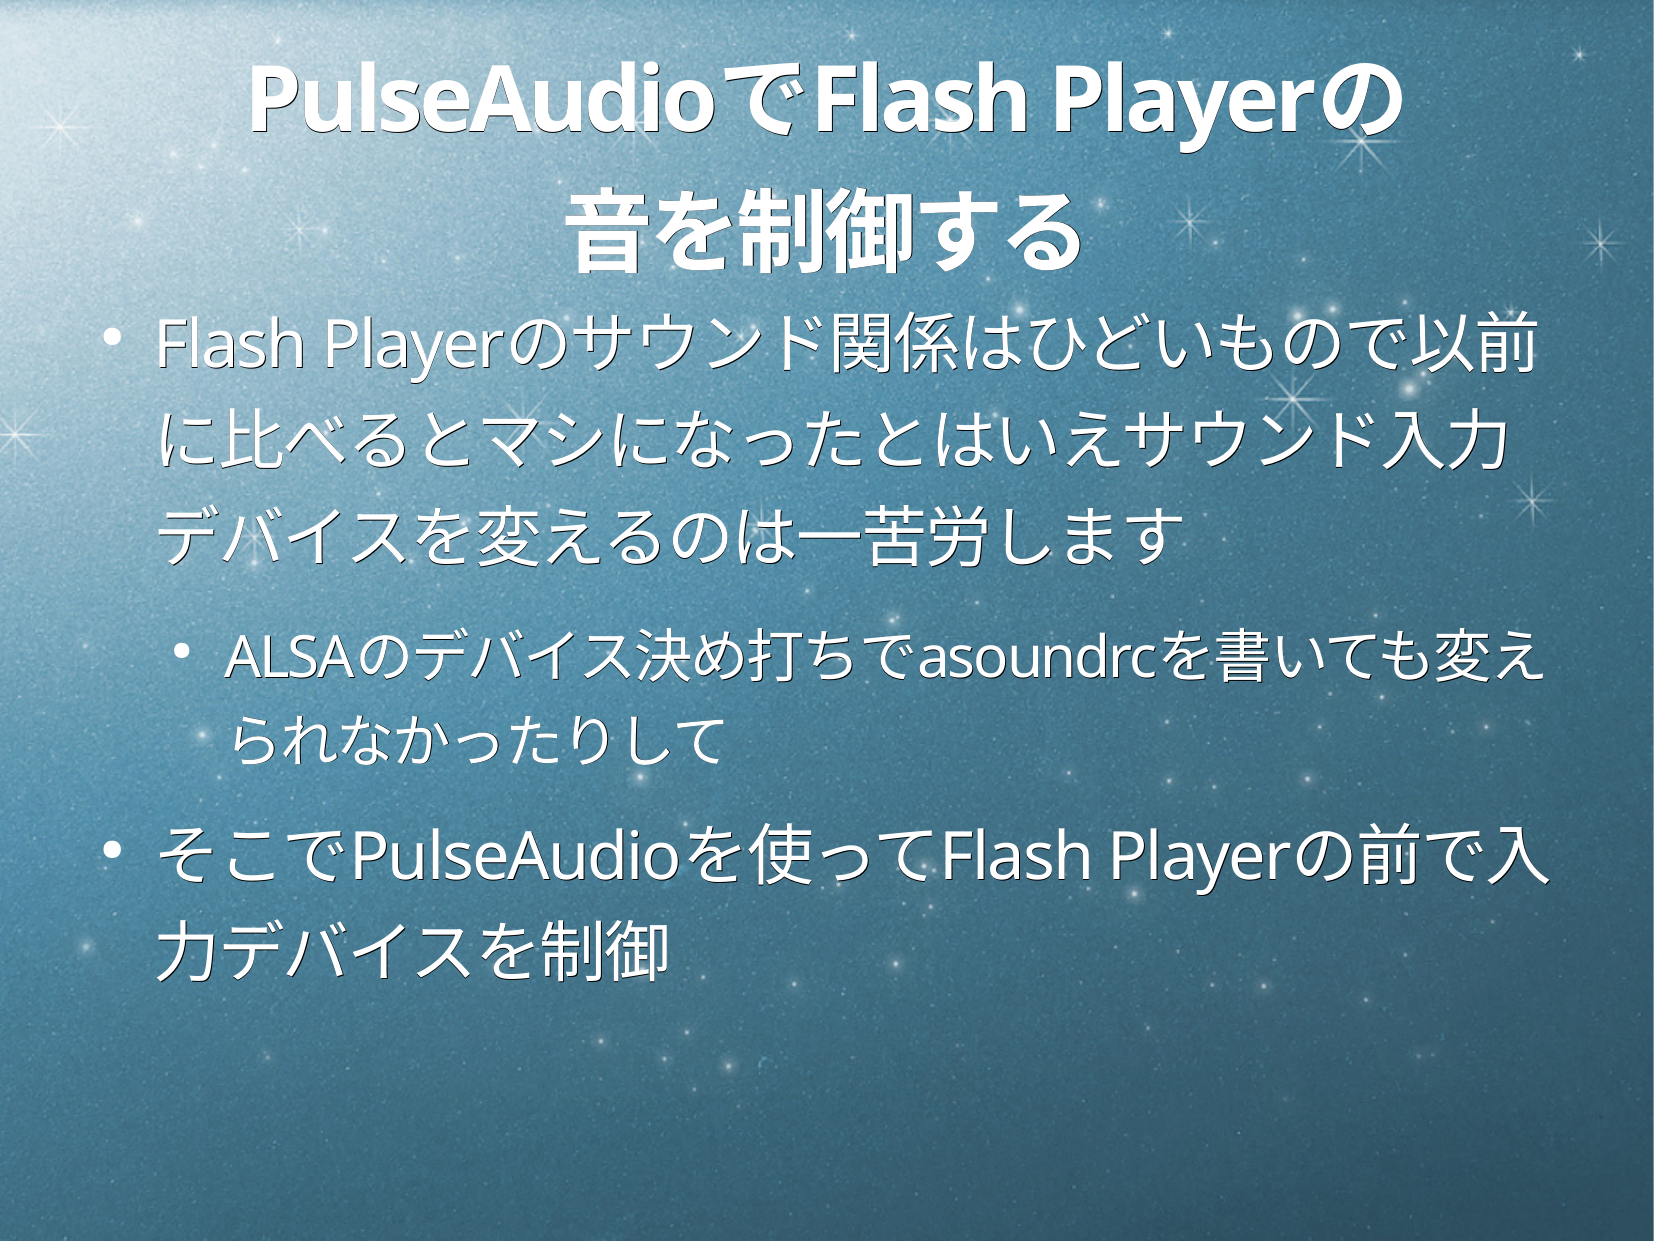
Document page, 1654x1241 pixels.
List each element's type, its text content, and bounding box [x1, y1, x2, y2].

title PulseAudioでFlash Playerの 音を制御する [82, 21, 1571, 290]
picture [0, 0, 1654, 1241]
list Flash Playerのサウンド関係はひどいもので以前に比べるとマシになったとはいえサウンド入力デバイスを変えるのは一苦労します ALSAのデバイス決め打ちでasoundrcを書いても変えられなかったりして そこでPulseAudioを使ってFlash Playerの前で入力デバイスを制御 [82, 290, 1571, 1109]
